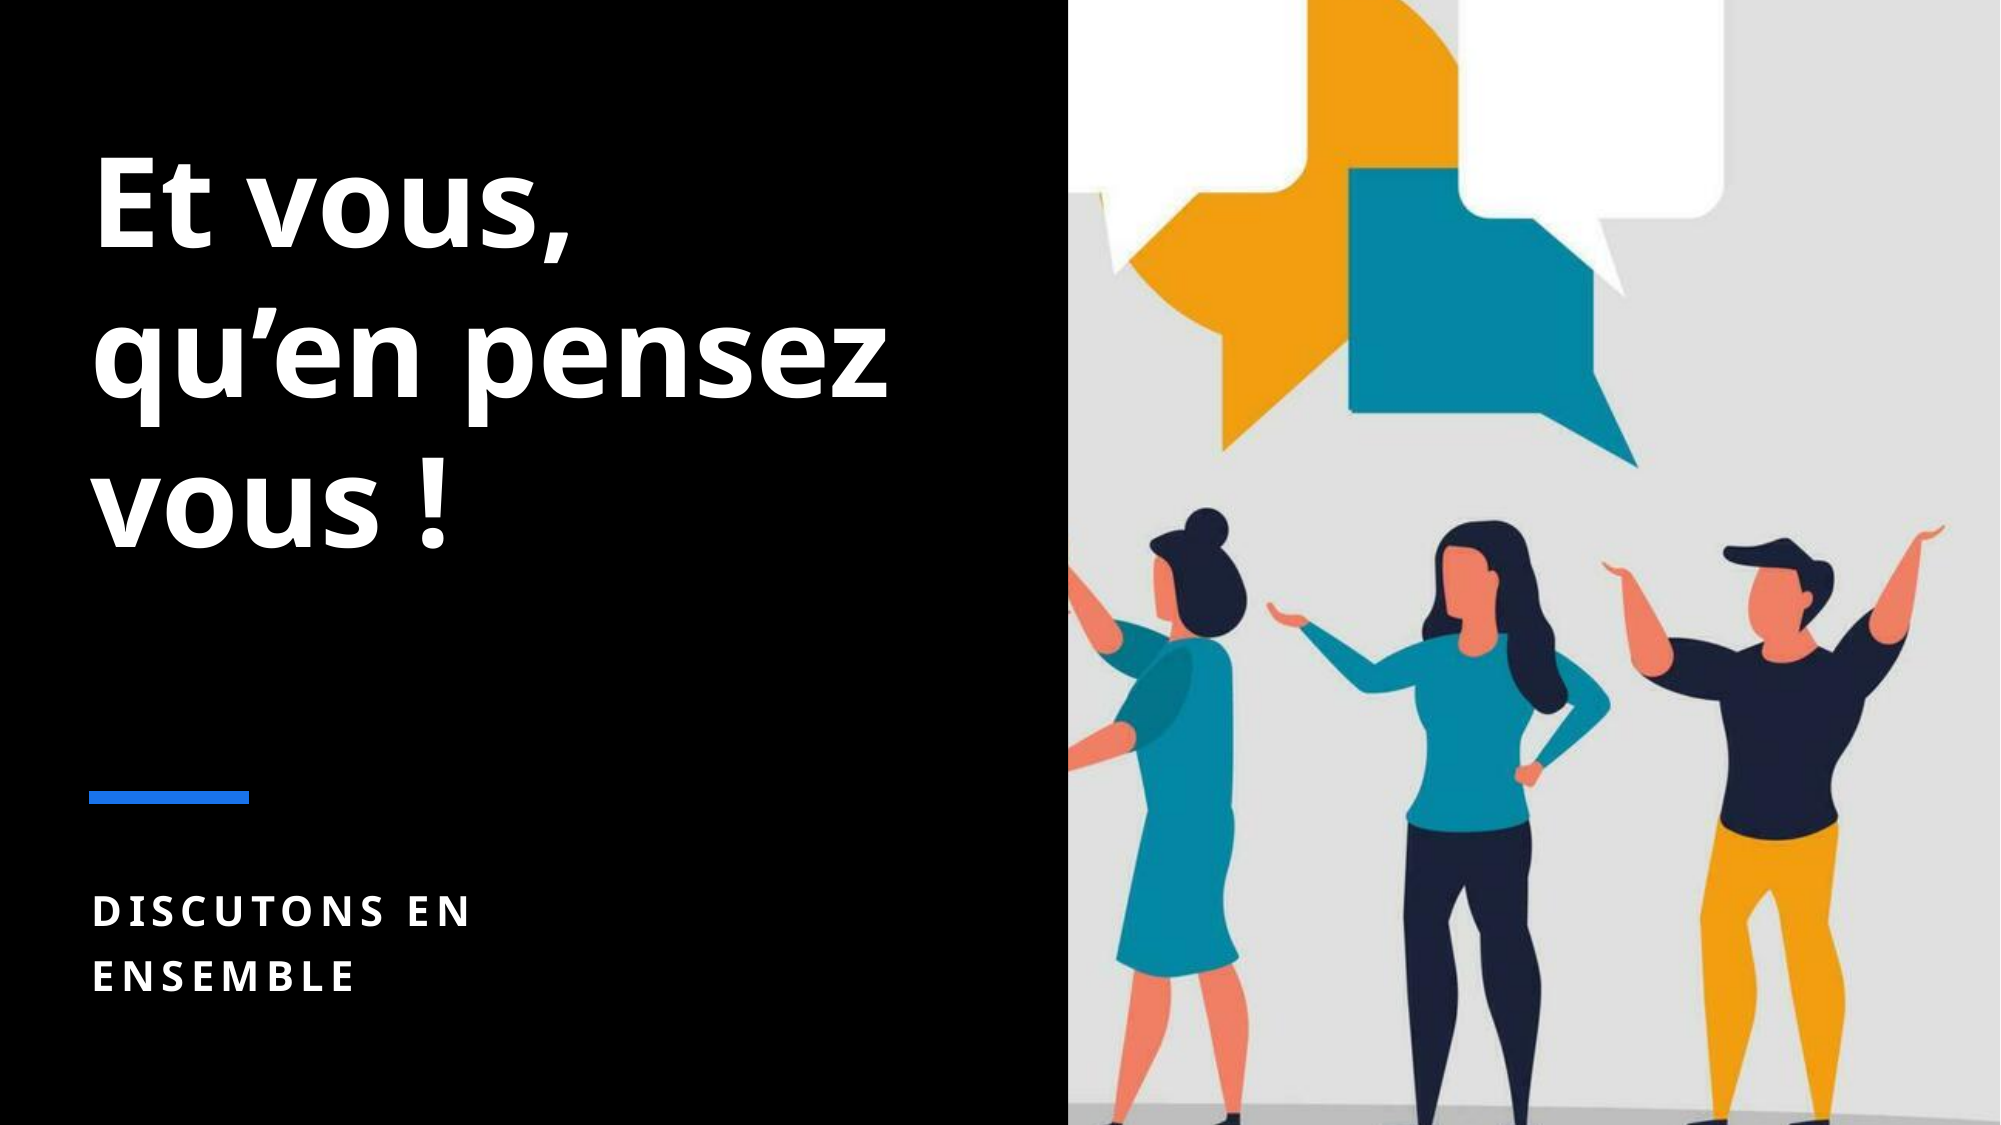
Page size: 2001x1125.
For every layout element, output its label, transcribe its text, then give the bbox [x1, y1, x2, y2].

list Discutons en eNsemble [76, 861, 715, 1021]
title Et vous, qu’en pensez vous ! [75, 115, 957, 713]
picture [1068, 0, 2000, 1125]
text_box [0, 0, 1068, 1125]
